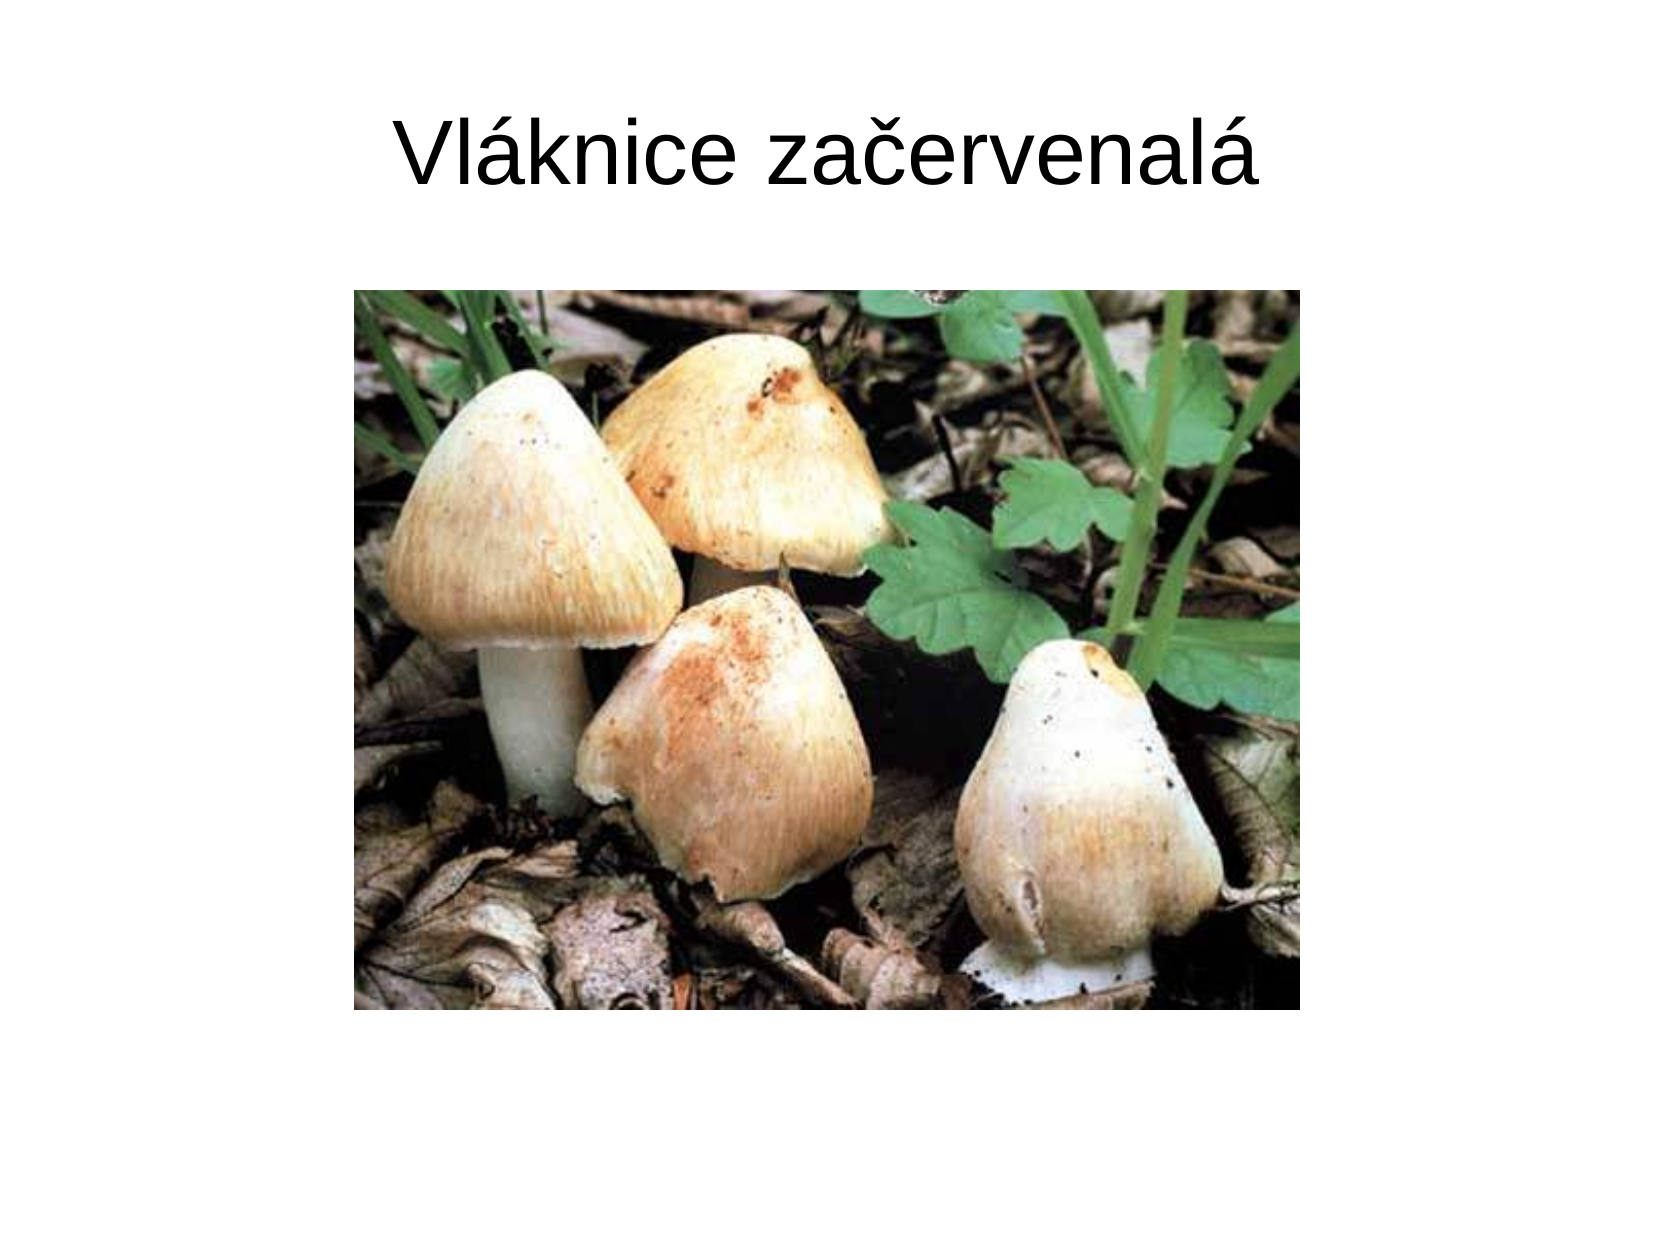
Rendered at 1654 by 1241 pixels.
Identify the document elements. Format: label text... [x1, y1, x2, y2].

title Vláknice začervenalá [82, 49, 1571, 257]
picture [354, 290, 1300, 1010]
